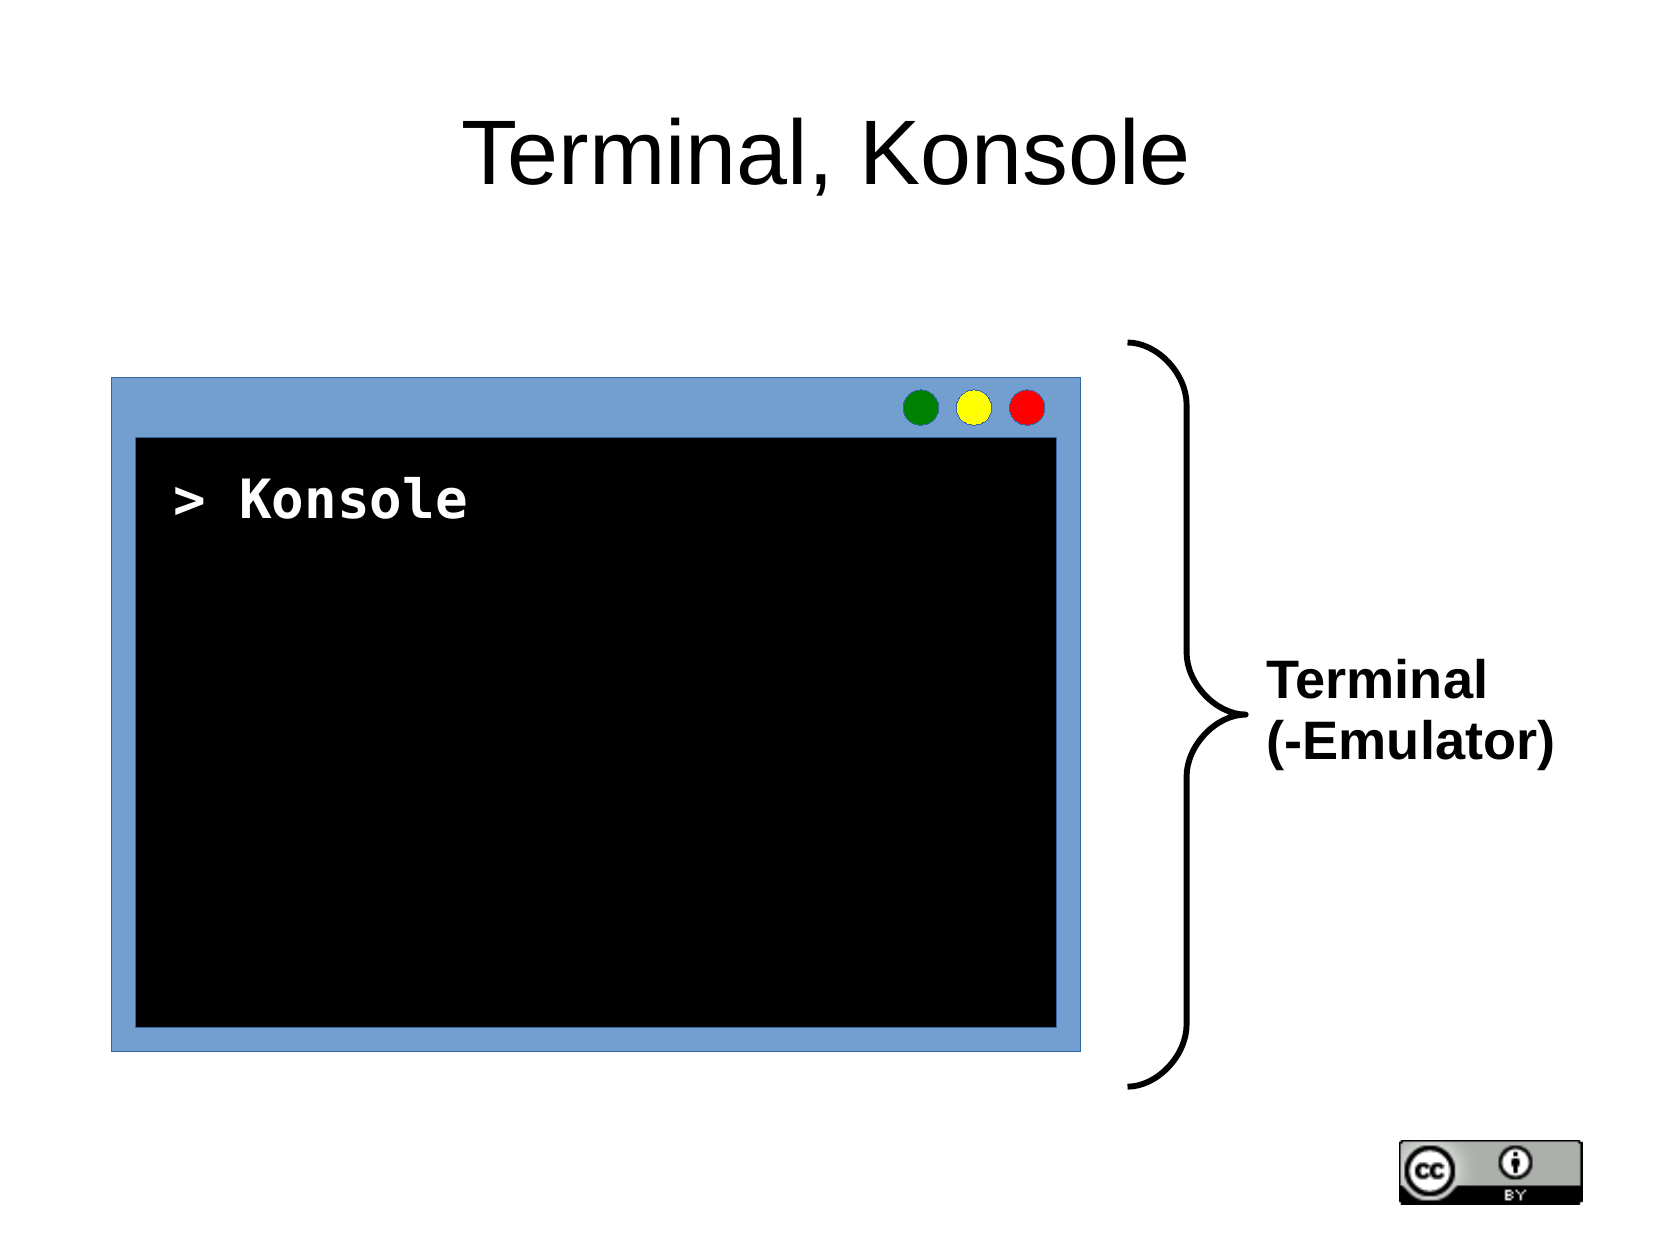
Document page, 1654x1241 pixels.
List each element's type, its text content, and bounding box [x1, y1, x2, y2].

text_box > Konsole [159, 460, 484, 539]
text_box Terminal (-Emulator) [1251, 642, 1571, 779]
text_box [111, 377, 1081, 1052]
title Terminal, Konsole [82, 49, 1571, 257]
picture [1399, 1140, 1583, 1205]
